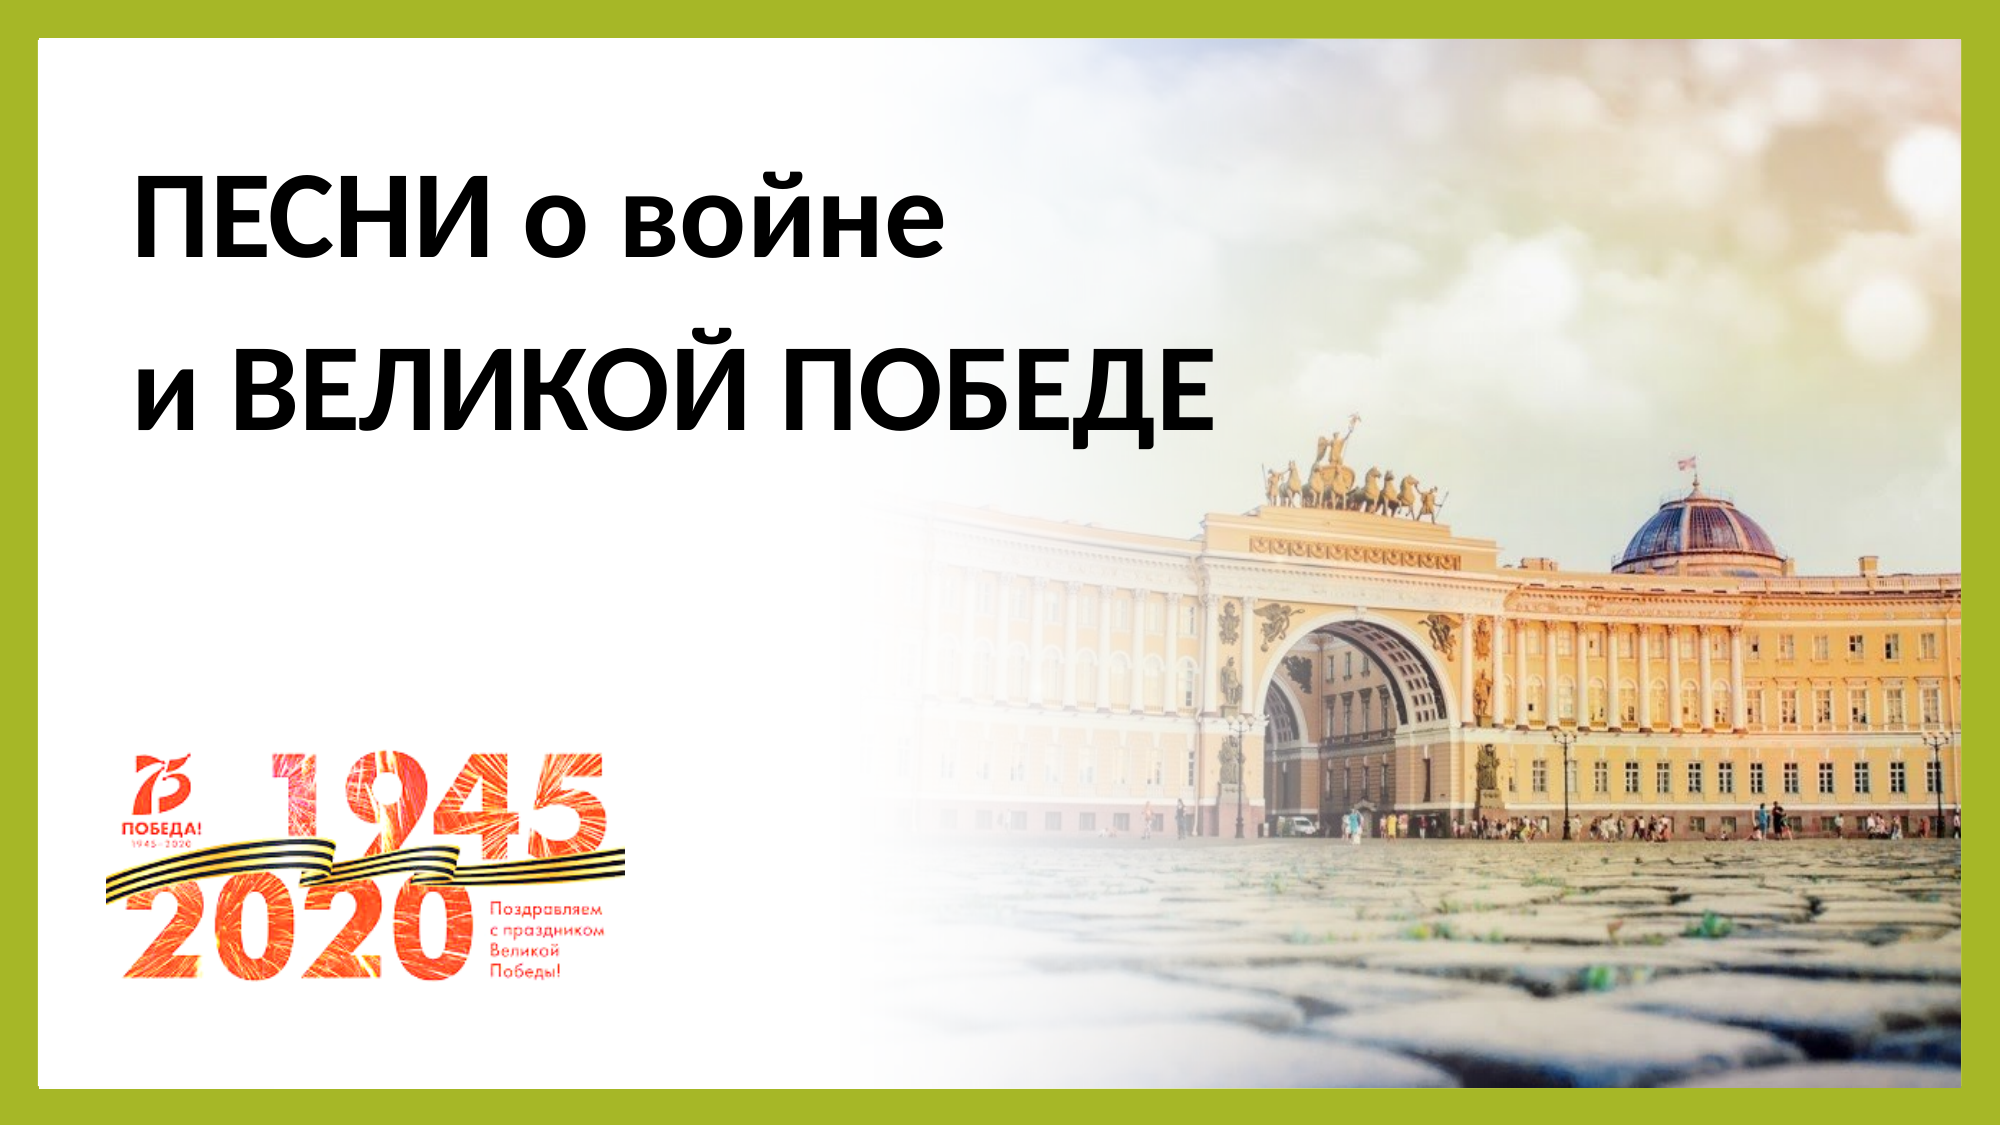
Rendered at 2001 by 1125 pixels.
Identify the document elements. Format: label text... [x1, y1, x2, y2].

text_box ПЕСНИ о войне и ВЕЛИКОЙ ПОБЕДЕ [116, 103, 1622, 463]
picture [39, 30, 1961, 1089]
